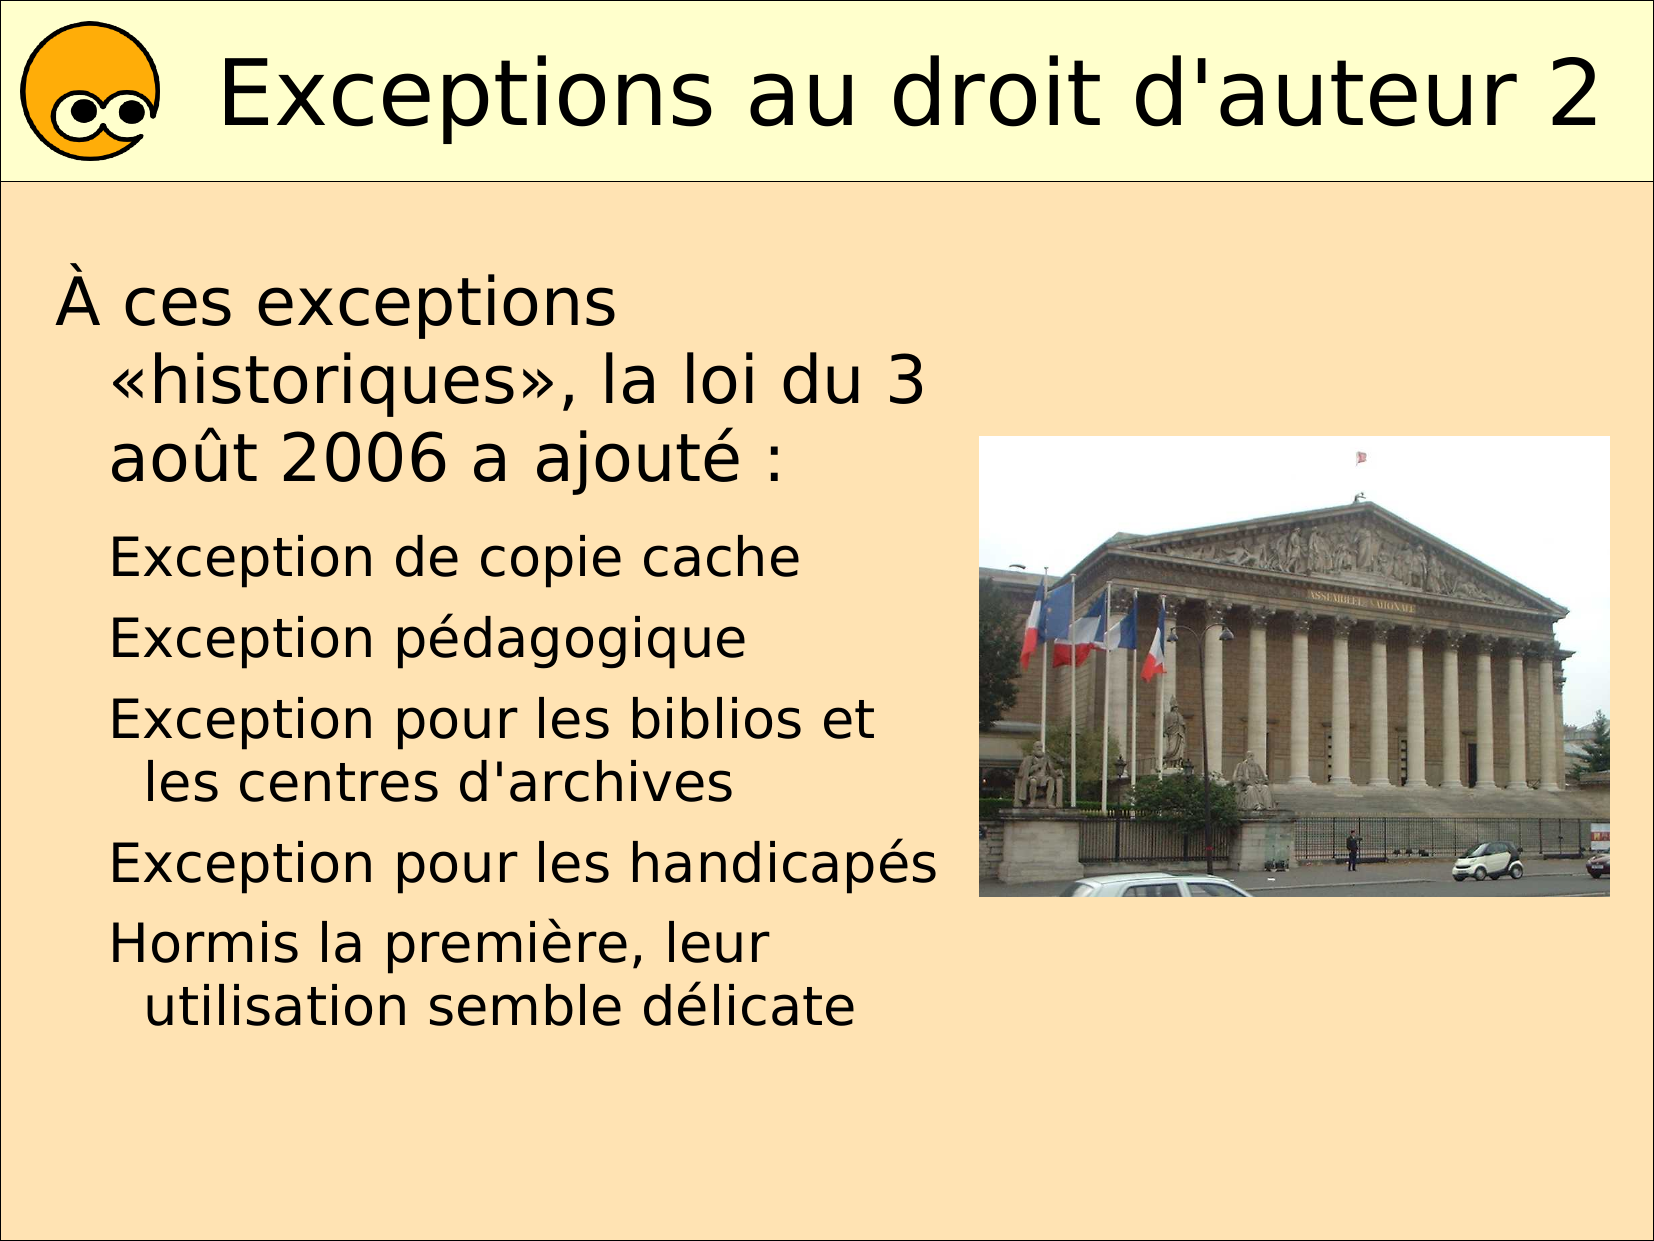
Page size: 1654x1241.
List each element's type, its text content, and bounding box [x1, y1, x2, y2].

picture [20, 21, 160, 161]
title Exceptions au droit d'auteur 2 [203, 33, 1620, 154]
picture [979, 436, 1610, 897]
list À ces exceptions «historiques», la loi du 3 août 2006 a ajouté : Exception de copie cache Exception pédagogique Exception pour les biblios et les centres d'archives Exception pour les handicapés Hormis la première, leur utilisation semble délicate [37, 263, 962, 1102]
